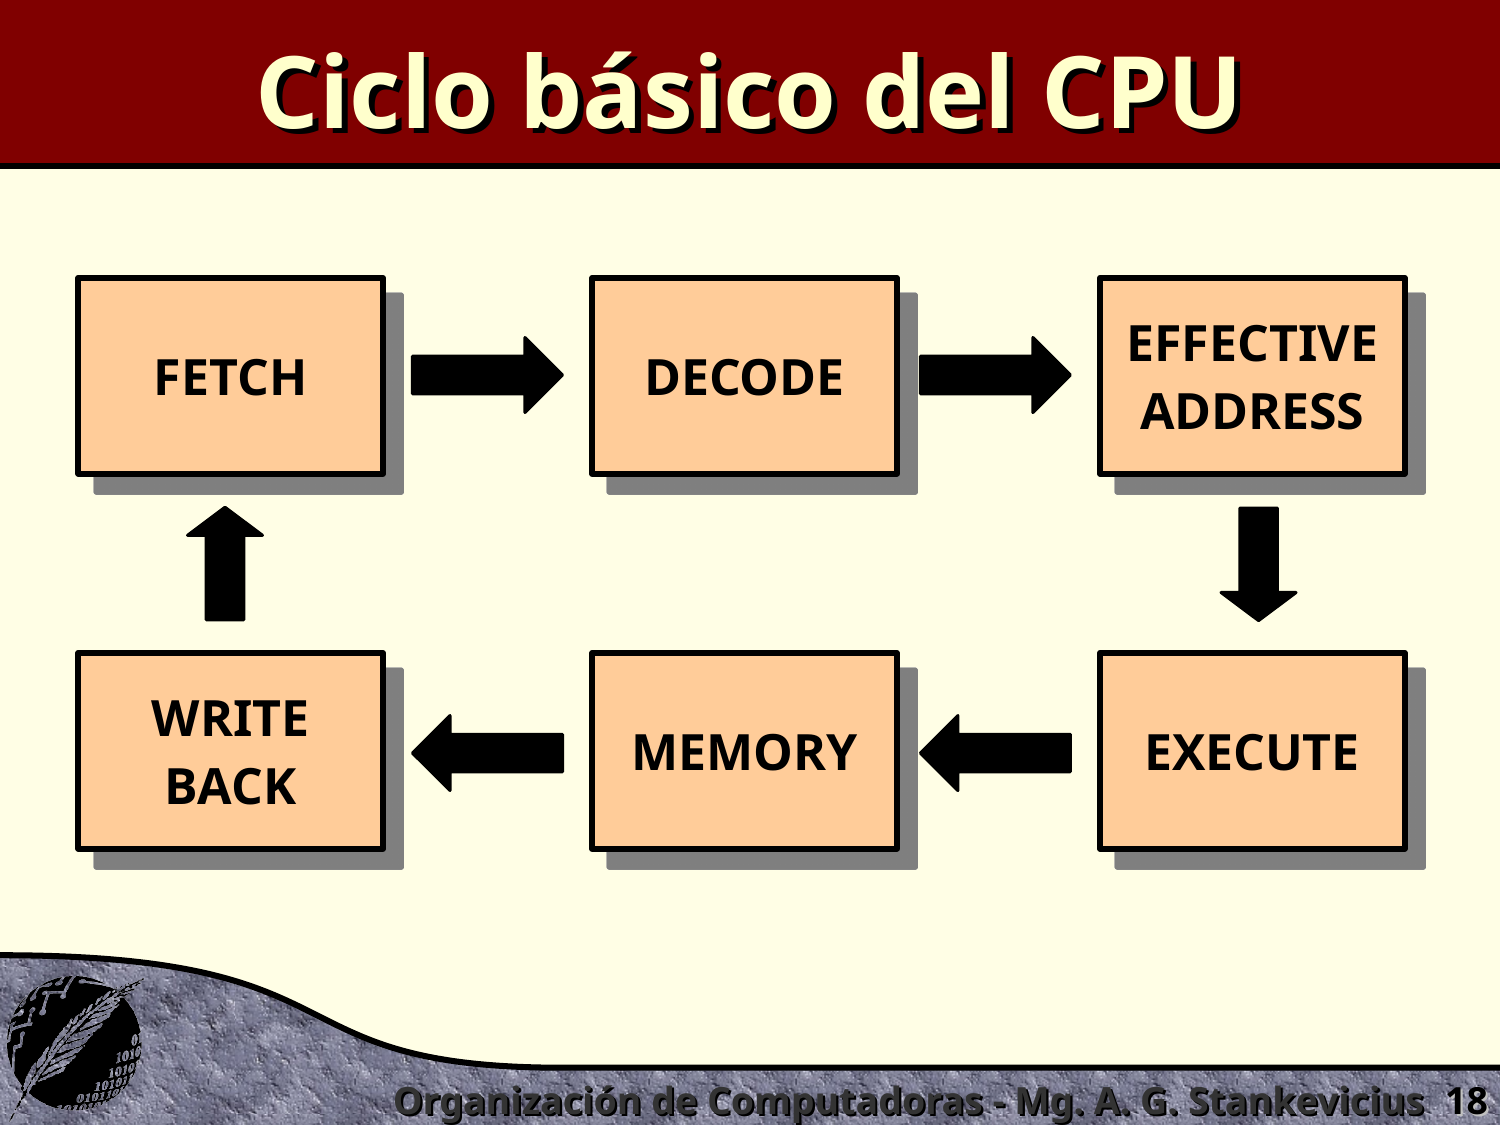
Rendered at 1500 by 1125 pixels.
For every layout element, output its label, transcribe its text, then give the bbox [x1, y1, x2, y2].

text_box [412, 715, 563, 791]
picture [0, 959, 1500, 1125]
text_box [920, 337, 1071, 413]
picture [802, 1100, 806, 1110]
text_box [187, 507, 263, 620]
title Ciclo básico del CPU [15, 5, 1485, 160]
text_box [412, 337, 563, 413]
text_box EXECUTE [1100, 652, 1405, 849]
text_box [920, 715, 1071, 791]
text_box [1221, 508, 1297, 621]
text_box WRITE BACK [78, 652, 383, 849]
picture [448, 1100, 455, 1110]
text_box DECODE [592, 277, 897, 474]
text_box EFFECTIVE ADDRESS [1100, 277, 1405, 474]
text_box FETCH [78, 277, 383, 474]
text_box MEMORY [592, 652, 897, 849]
picture [1058, 1100, 1065, 1110]
